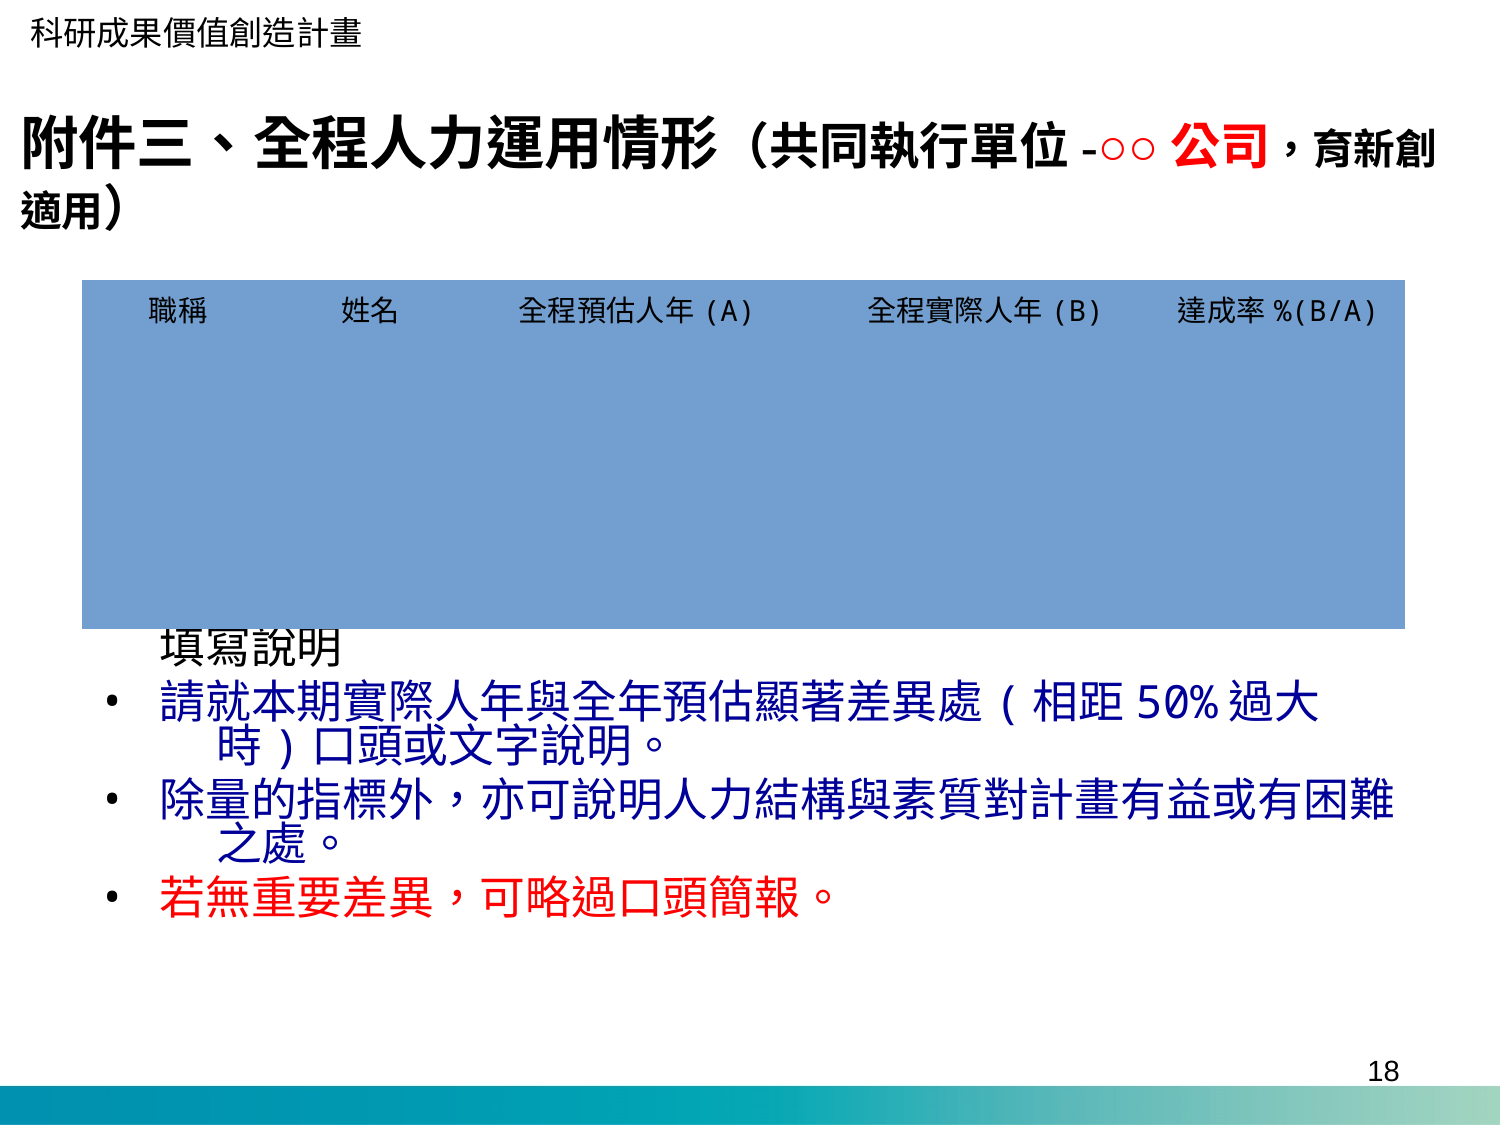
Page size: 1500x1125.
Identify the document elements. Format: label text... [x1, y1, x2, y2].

table_cell [274, 510, 466, 570]
table_cell [466, 330, 808, 390]
table_header 姓名 [274, 280, 466, 330]
table_cell [274, 390, 466, 450]
table_cell [274, 450, 466, 510]
table_cell [1163, 330, 1405, 390]
table_cell [1163, 390, 1405, 450]
table_cell [466, 450, 808, 510]
table_cell [274, 330, 466, 390]
table_cell [1163, 510, 1405, 570]
text_box 17 [1352, 1044, 1500, 1123]
list 填寫說明 請就本期實際人年與全年預估顯著差異處(相距50%過大時)口頭或文字說明。 除量的指標外，亦可說明人力結構與素質對計畫有益或有困難之處。 若無重要差異，可略過口頭簡報。 [88, 621, 1412, 988]
table_cell [274, 570, 466, 629]
table_cell [82, 570, 274, 629]
table_cell [466, 510, 808, 570]
table_header 全程實際人年(B) [808, 280, 1163, 330]
table_header 全程預估人年(A) [466, 280, 808, 330]
table_cell [1163, 570, 1405, 629]
table_cell [808, 570, 1163, 629]
table_cell [808, 510, 1163, 570]
table_cell [808, 330, 1163, 390]
table_cell [1163, 450, 1405, 510]
table_cell [82, 450, 274, 510]
text_box 附件三、全程人力運用情形（共同執行單位-○○公司，育新創適用） [5, 99, 1482, 244]
table_header 職稱 [82, 280, 274, 330]
table_cell [466, 570, 808, 629]
table_header 達成率%(B/A) [1163, 280, 1405, 330]
table_cell [808, 450, 1163, 510]
table_cell [82, 510, 274, 570]
table_cell [82, 390, 274, 450]
table_cell [82, 330, 274, 390]
table_cell [808, 390, 1163, 450]
table_cell [466, 390, 808, 450]
